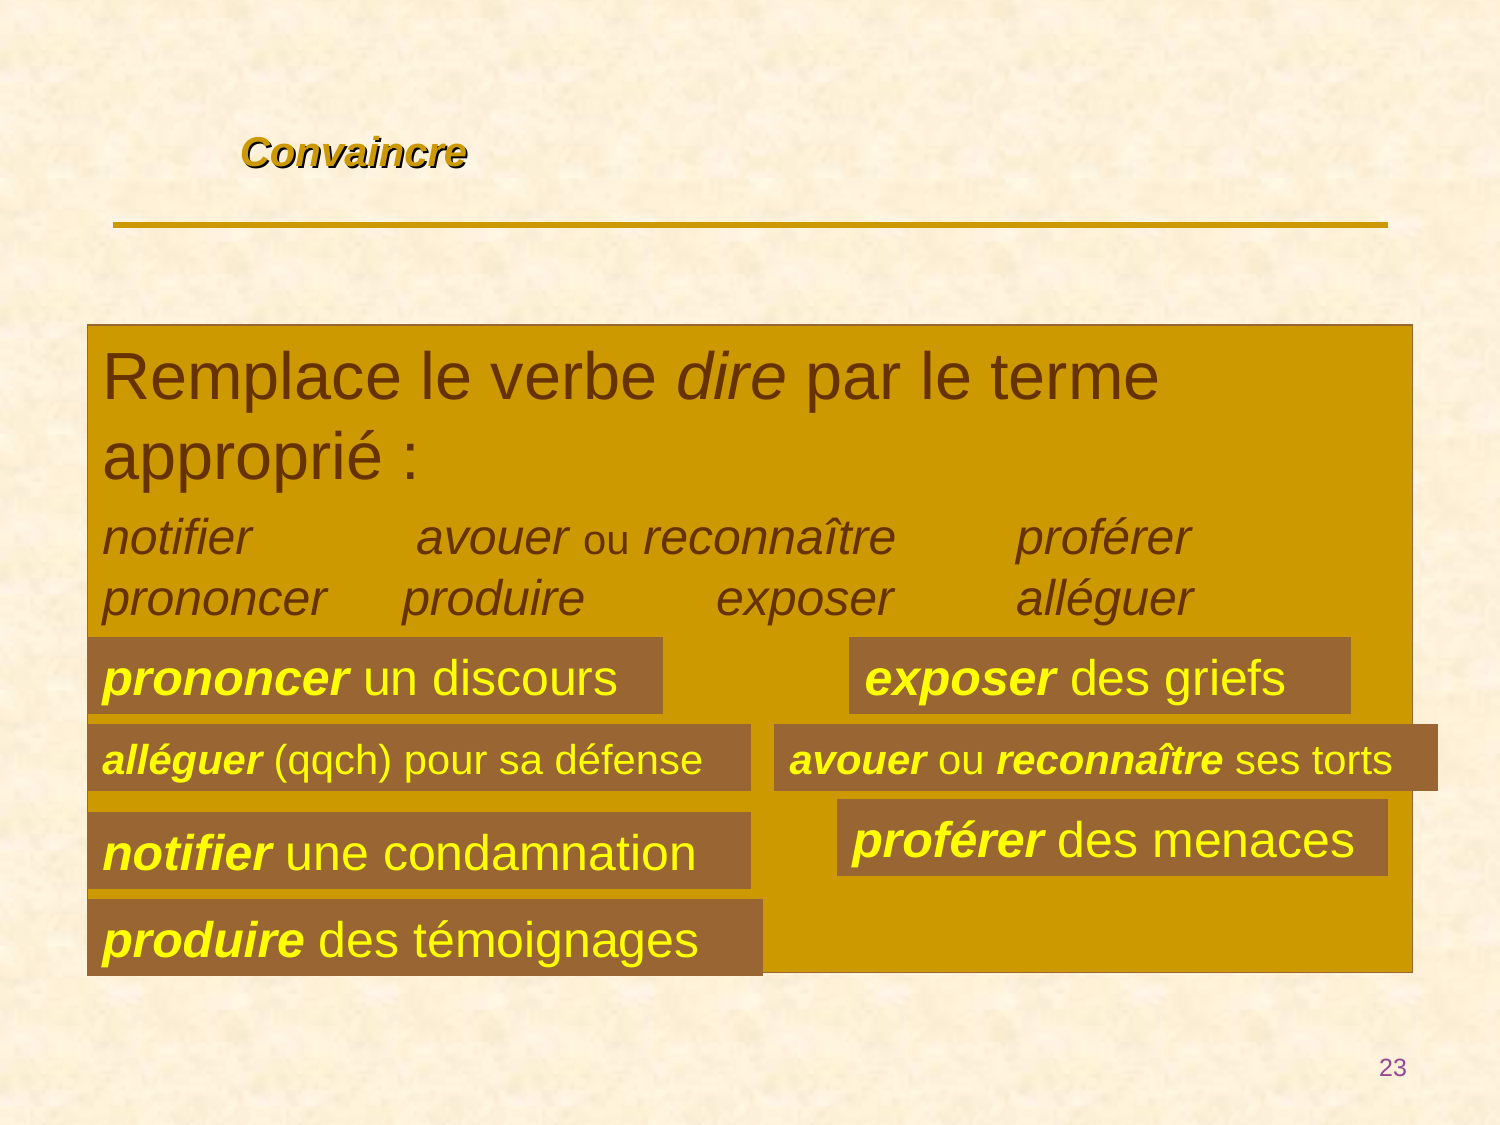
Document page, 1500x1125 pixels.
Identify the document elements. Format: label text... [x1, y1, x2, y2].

text_box alléguer (qqch) pour sa défense [87, 725, 751, 791]
text_box exposer des griefs [849, 637, 1351, 713]
text_box prononcer un discours [87, 637, 663, 713]
text_box produire des témoignages [87, 899, 763, 976]
text_box Remplace le verbe dire par le terme approprié : notifier avouer ou reconnaître proférer prononcer produire exposer alléguer Dire un discours Dire des griefs Dire pour sa défense Dire ses torts Dire une condamnation Dire des menaces Dire des témoignages [87, 324, 1413, 973]
text_box proférer des menaces [837, 799, 1388, 876]
text_box avouer ou reconnaître ses torts [774, 725, 1438, 791]
picture [0, 0, 1500, 1125]
text_box Convaincre [225, 116, 483, 183]
text_box notifier une condamnation [87, 812, 751, 888]
